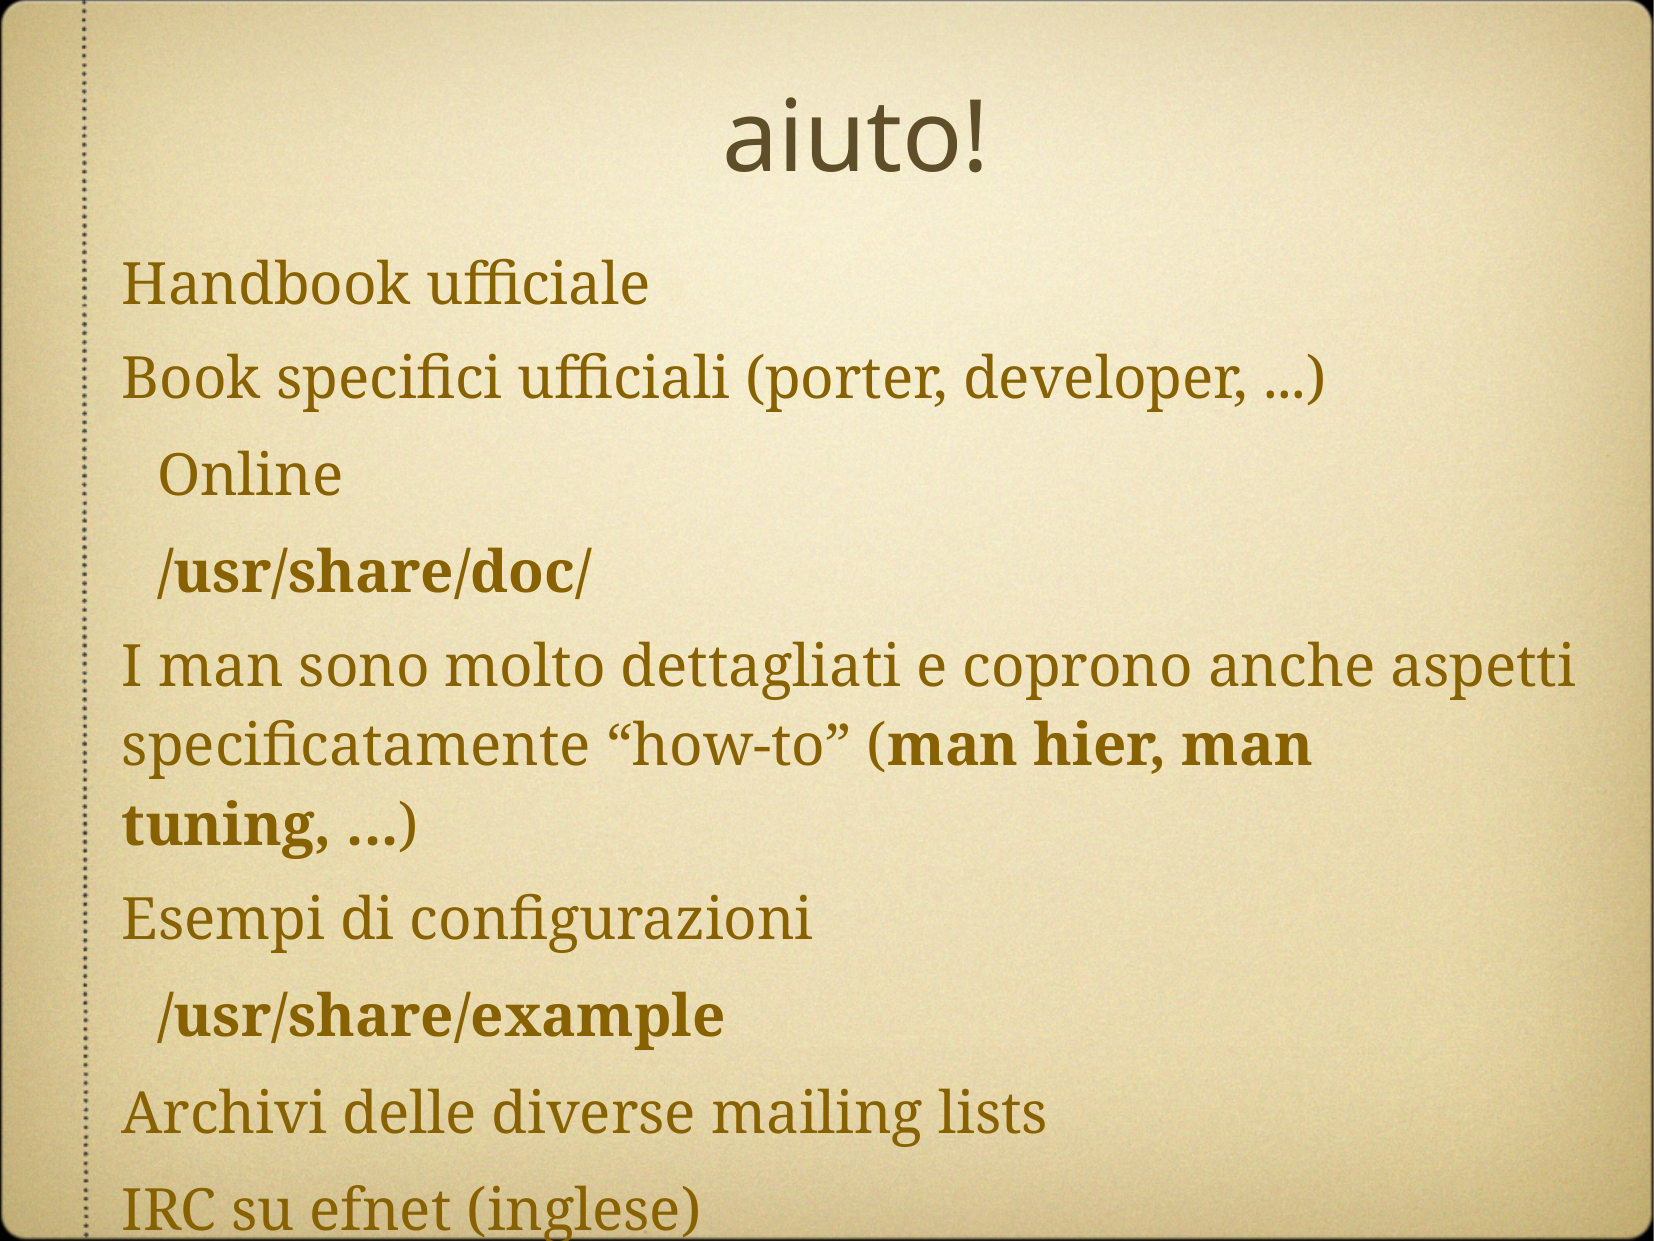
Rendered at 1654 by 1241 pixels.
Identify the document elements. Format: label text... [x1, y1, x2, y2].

title aiuto! [118, 0, 1595, 265]
picture [549, 1230, 567, 1241]
list Handbook ufficiale Book specifici ufficiali (porter, developer, ...) Online /usr/share/doc/ I man sono molto dettagliati e coprono anche aspetti specificatamente “how-to” (man hier, man tuning, ...) Esempi di configurazioni /usr/share/example Archivi delle diverse mailing lists IRC su efnet (inglese) GUFI italia [121, 242, 1612, 1177]
picture [552, 1201, 563, 1216]
picture [0, 0, 1654, 1241]
